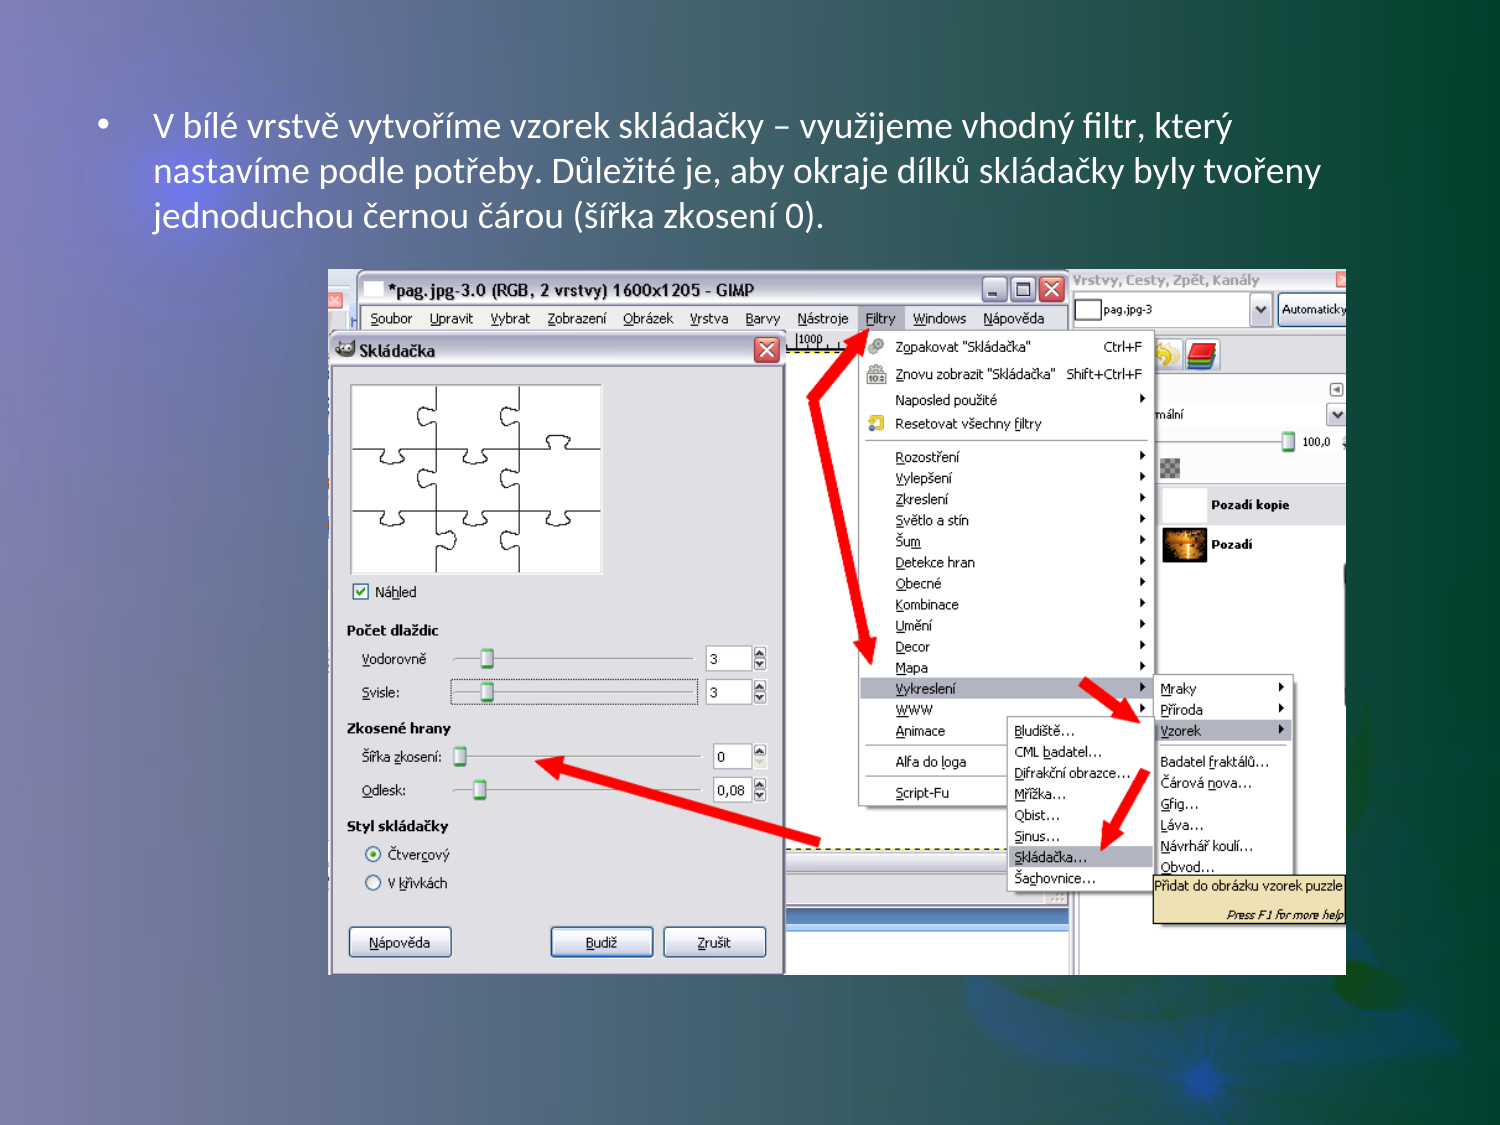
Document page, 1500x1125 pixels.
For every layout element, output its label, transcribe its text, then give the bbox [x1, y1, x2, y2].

list V bílé vrstvě vytvoříme vzorek skládačky – využijeme vhodný filtr, který nastavíme podle potřeby. Důležité je, aby okraje dílků skládačky byly tvořeny jednoduchou černou čárou (šířka zkosení 0). [81, 93, 1395, 258]
picture [0, 0, 1500, 1125]
